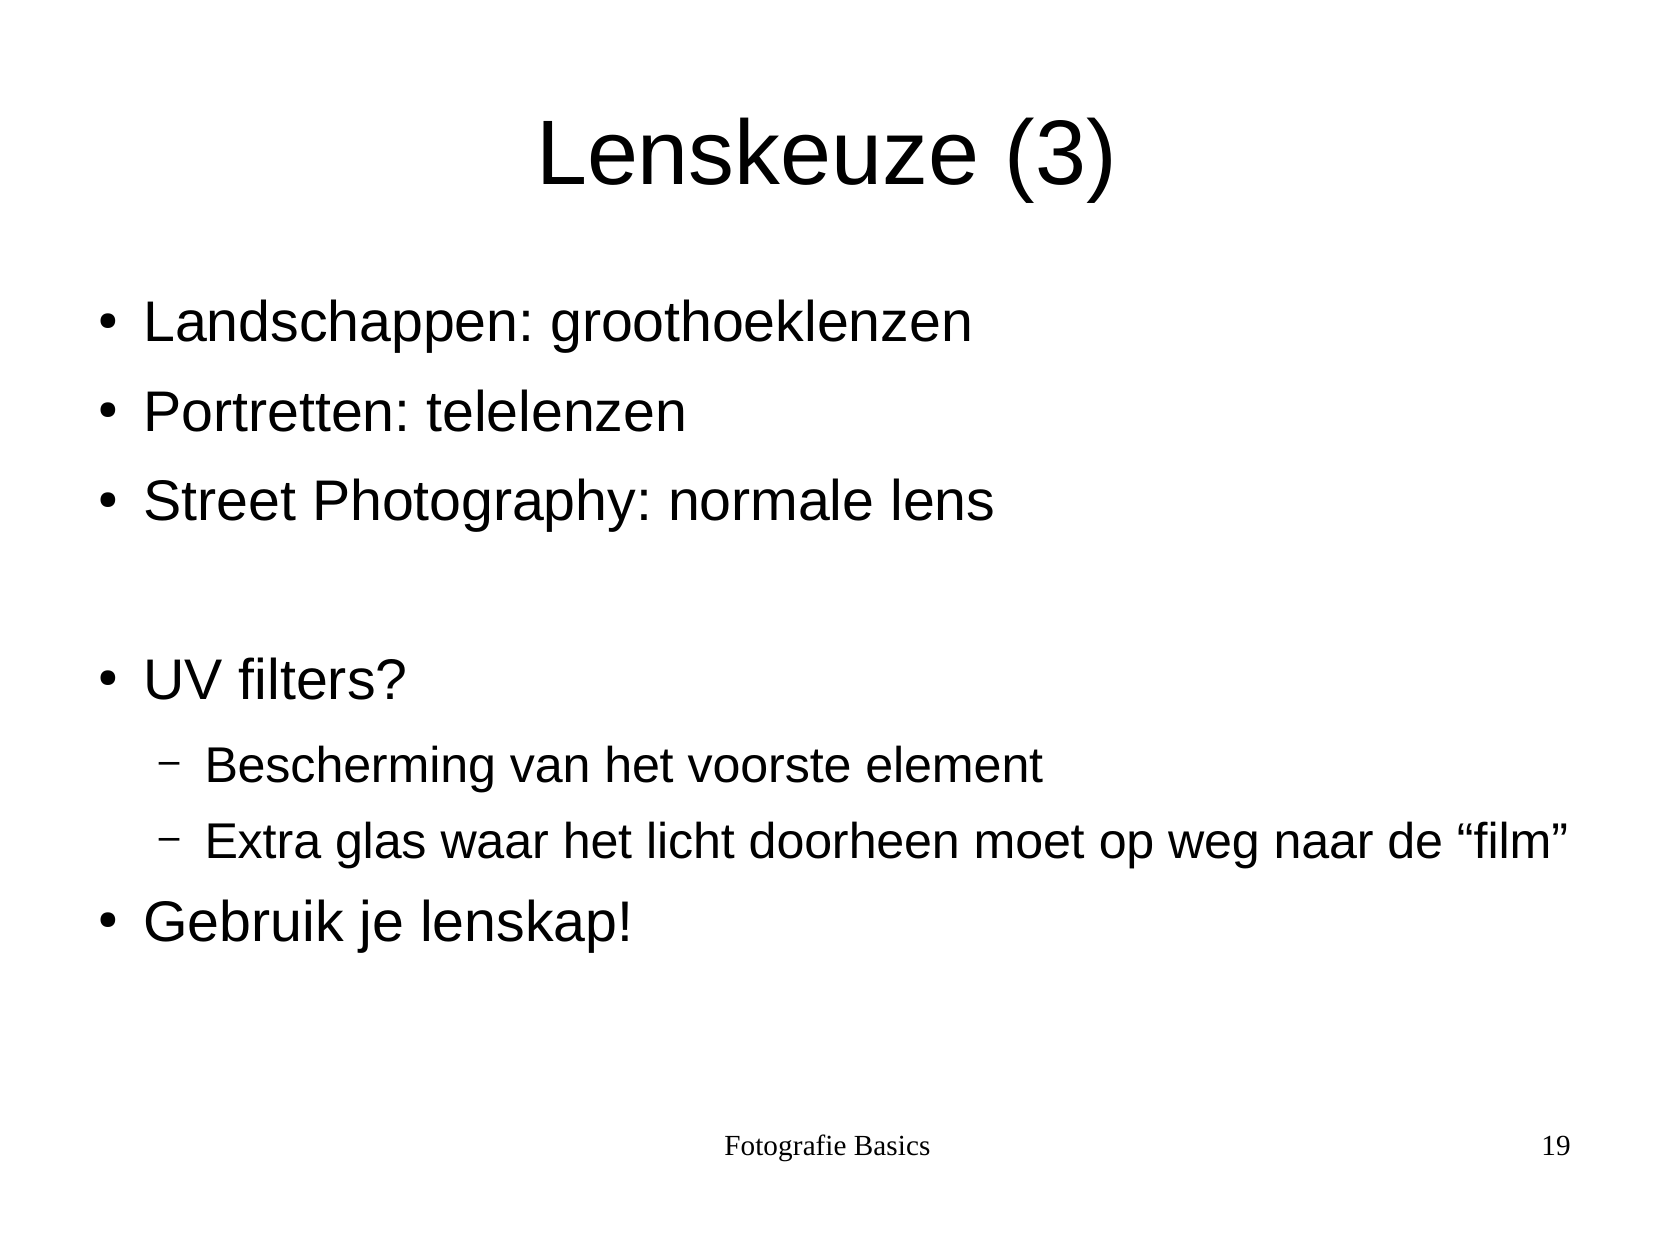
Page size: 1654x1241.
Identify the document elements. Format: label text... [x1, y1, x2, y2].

title Lenskeuze (3) [82, 49, 1571, 257]
list Landschappen: groothoeklenzen Portretten: telelenzen Street Photography: normale lens UV filters? Bescherming van het voorste element Extra glas waar het licht doorheen moet op weg naar de “film” Gebruik je lenskap! [82, 290, 1571, 1010]
